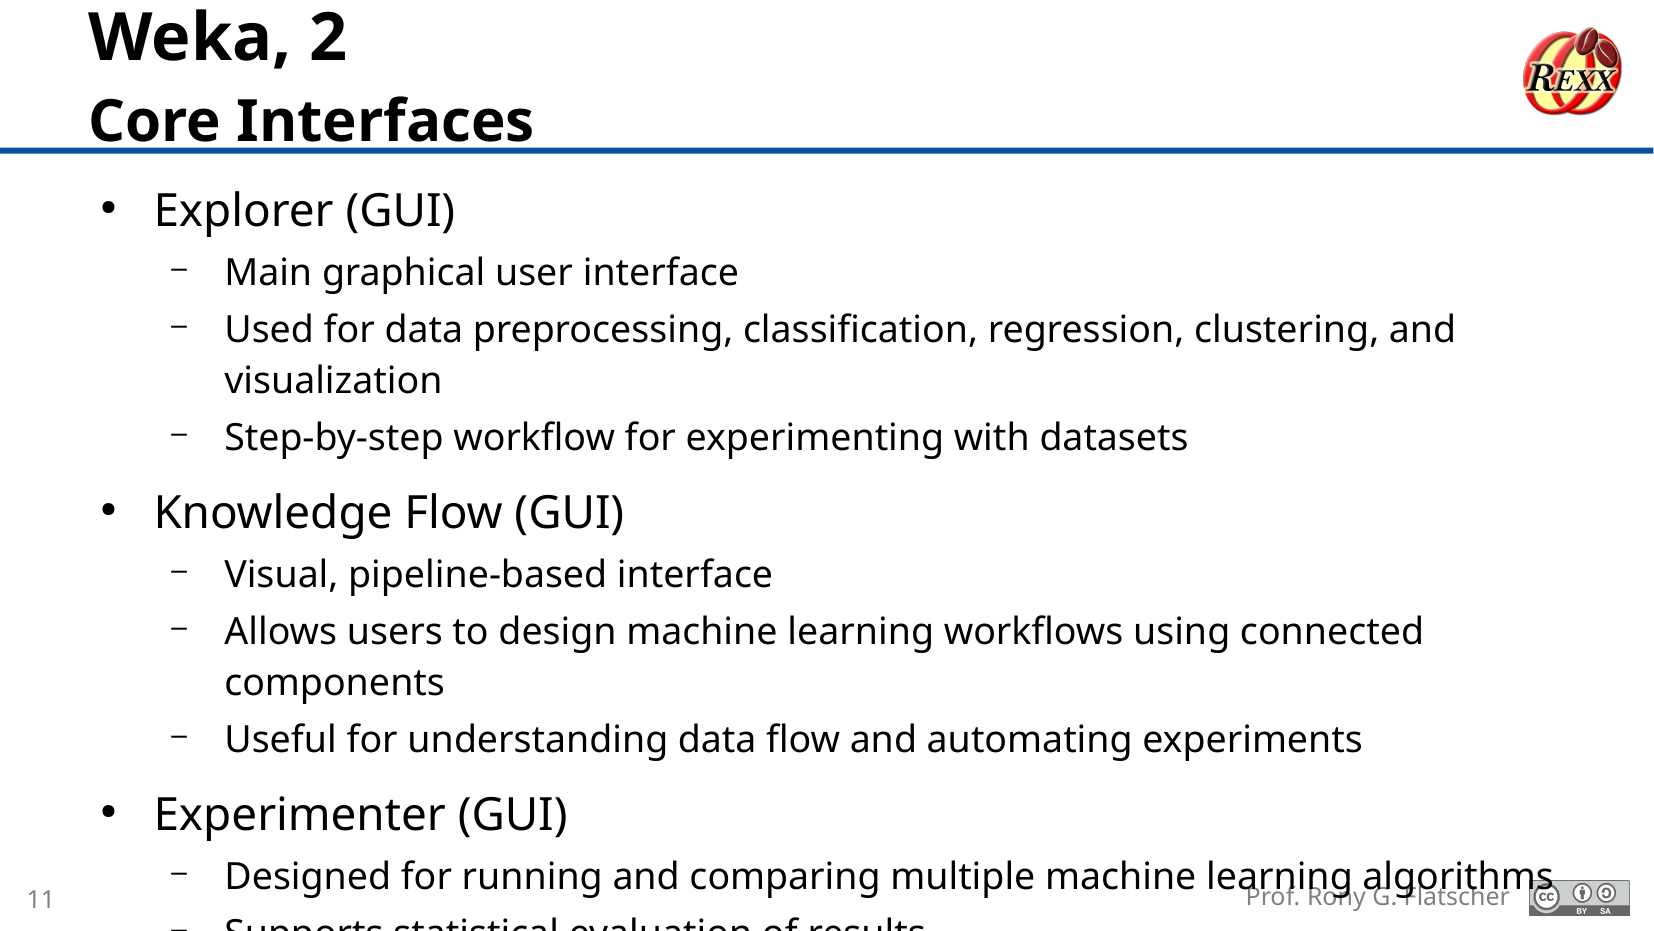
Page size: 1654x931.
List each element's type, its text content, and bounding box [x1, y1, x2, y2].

list Explorer (GUI) Main graphical user interface Used for data preprocessing, classification, regression, clustering, and visualization Step-by-step workflow for experimenting with datasets Knowledge Flow (GUI) Visual, pipeline-based interface Allows users to design machine learning workflows using connected components Useful for understanding data flow and automating experiments Experimenter (GUI) Designed for running and comparing multiple machine learning algorithms Supports statistical evaluation of results Useful for benchmarking and research experiments [82, 177, 1631, 857]
title Weka, 2 Core Interfaces [29, 0, 1654, 156]
